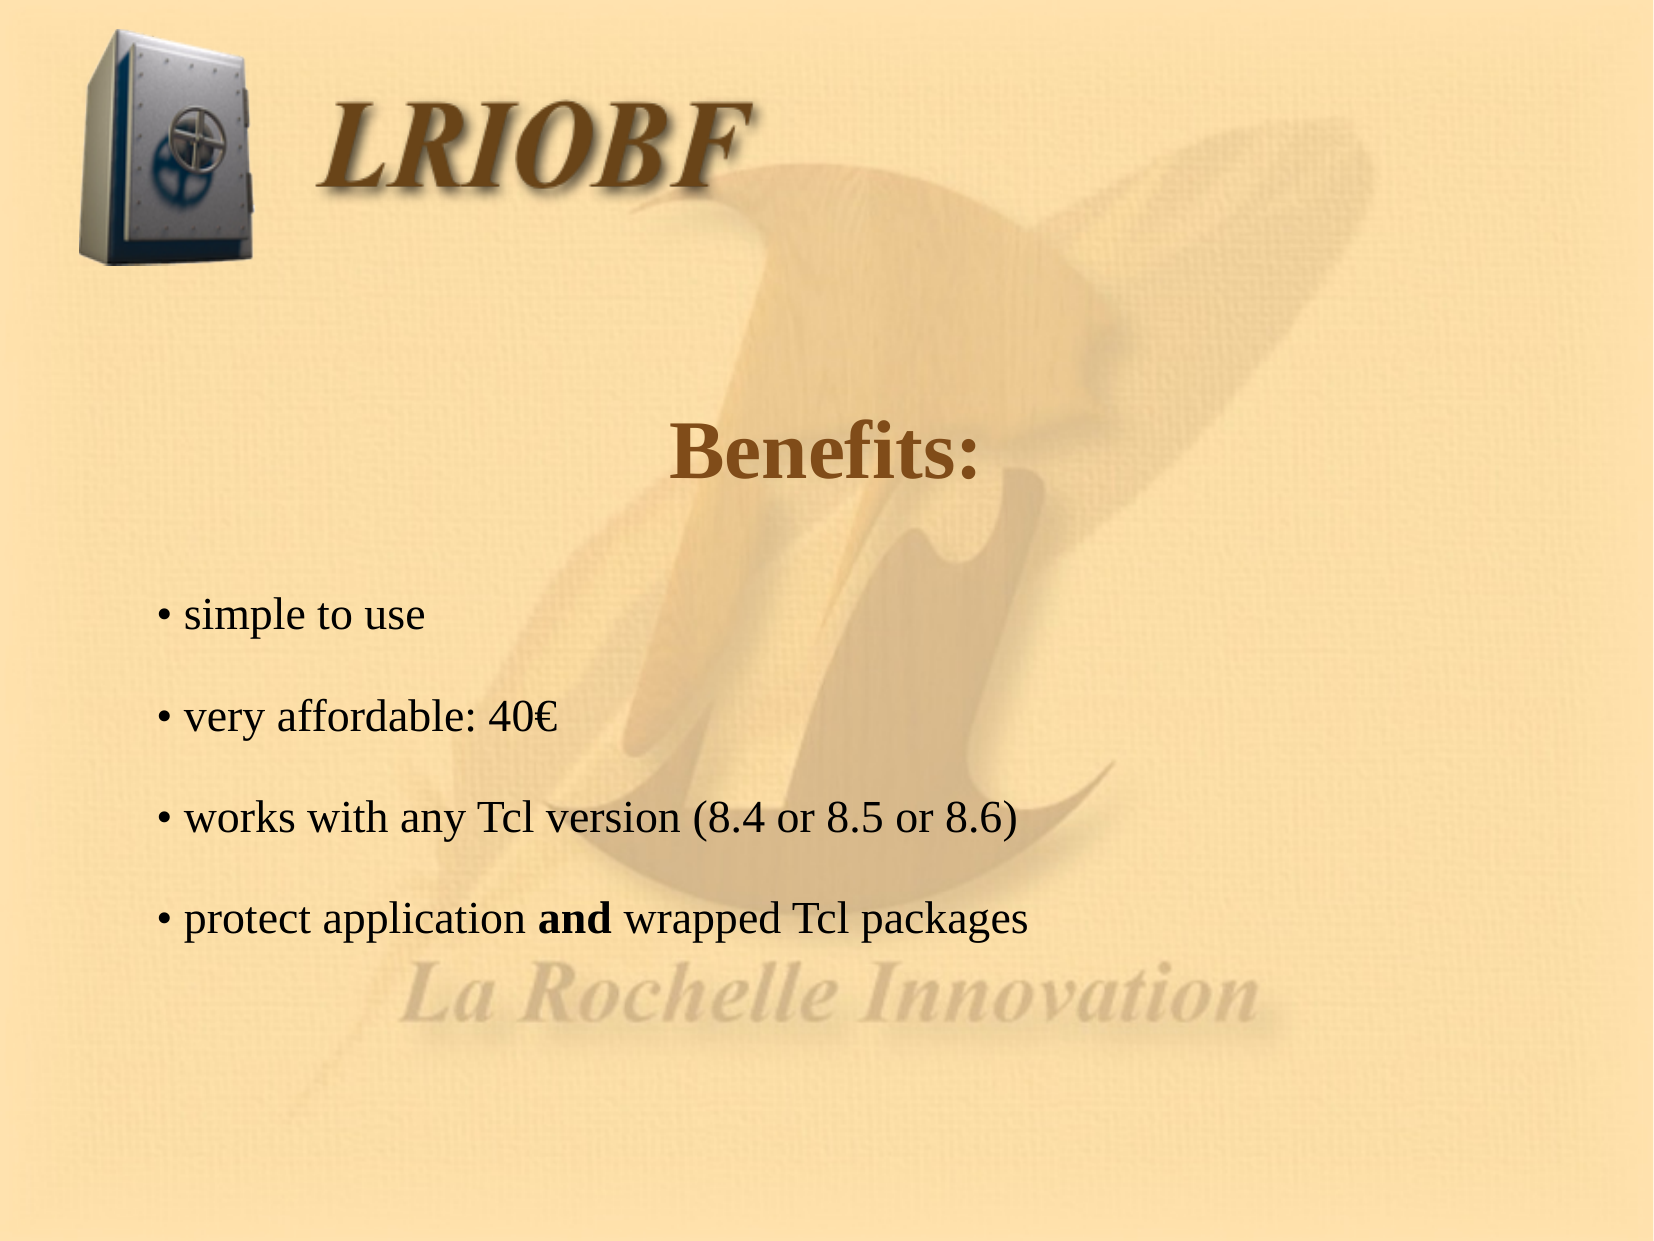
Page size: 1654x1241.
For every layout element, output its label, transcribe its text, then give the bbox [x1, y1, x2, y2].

picture [0, 0, 1654, 1241]
subtitle Benefits: • simple to use • very affordable: 40€ • works with any Tcl version (8.4 or 8.5 or 8.6) • protect application and wrapped Tcl packages [82, 297, 1571, 1102]
